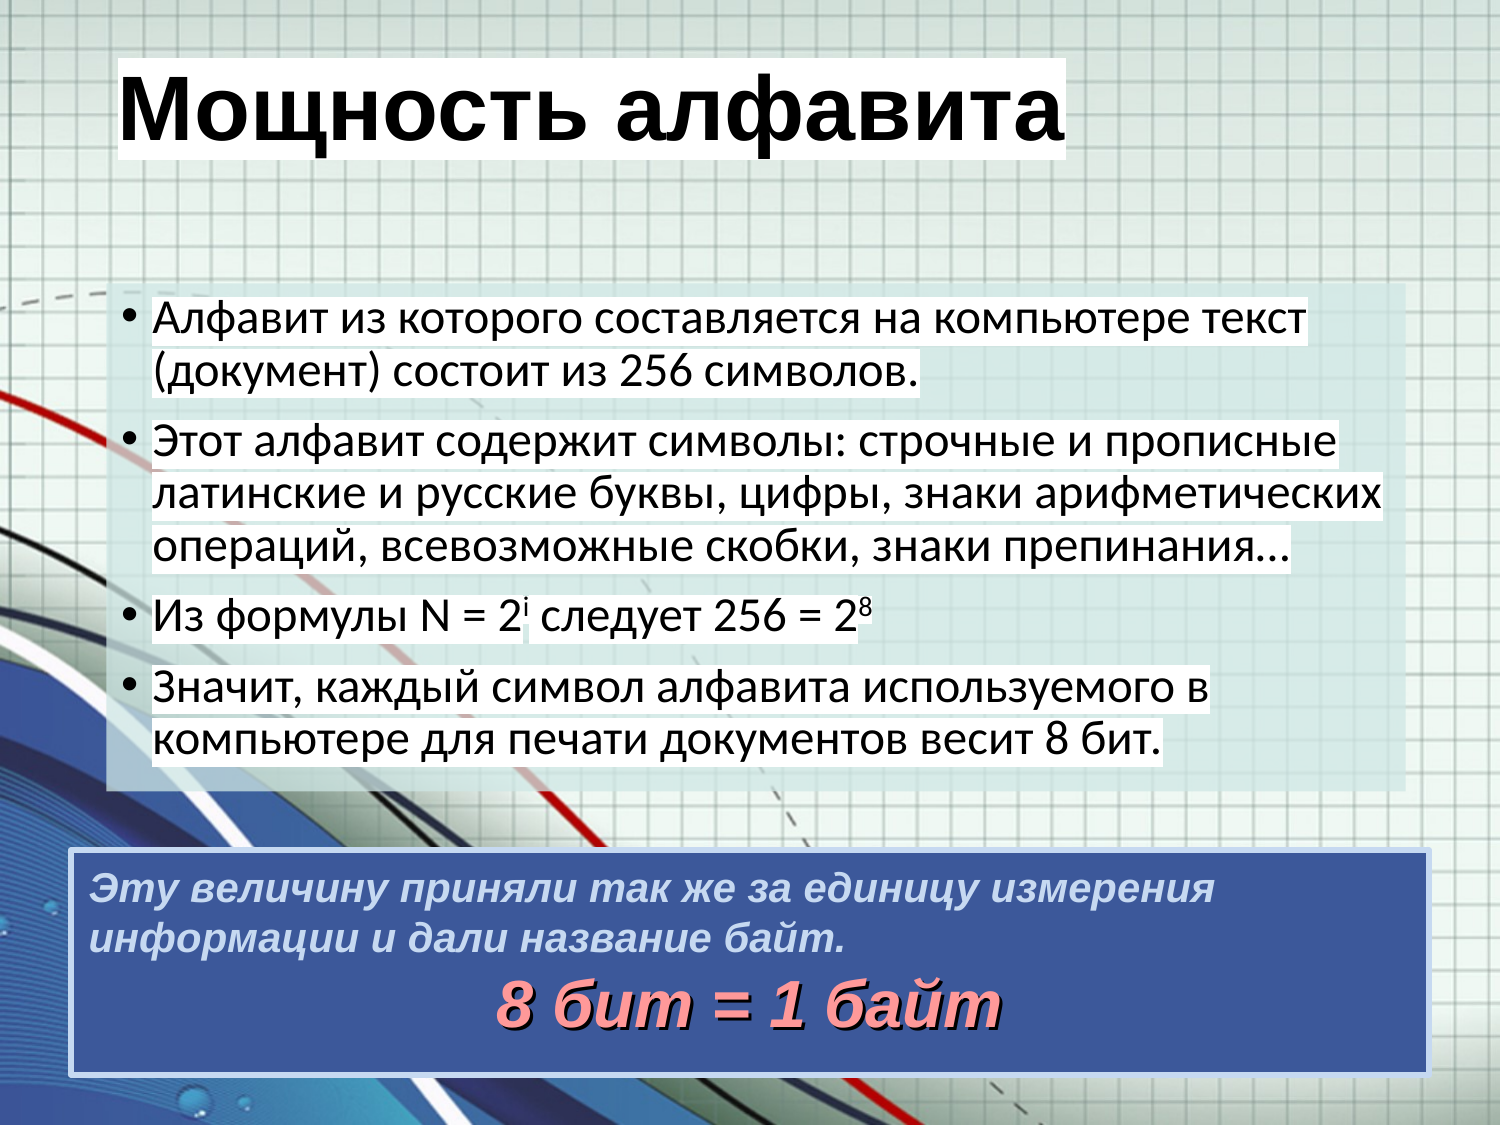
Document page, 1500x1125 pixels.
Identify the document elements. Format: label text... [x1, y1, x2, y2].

picture [0, 0, 1500, 1125]
text_box Эту величину приняли так же за единицу измерения информации и дали название байт. 8 бит = 1 байт [70, 850, 1430, 1075]
list Алфавит из которого составляется на компьютере текст (документ) состоит из 256 символов. Этот алфавит содержит символы: строчные и прописные латинские и русские буквы, цифры, знаки арифметических операций, всевозможные скобки, знаки препинания… Из формулы N = 2i следует 256 = 28 Значит, каждый символ алфавита используемого в компьютере для печати документов весит 8 бит. [106, 283, 1406, 792]
title Мощность алфавита [103, 32, 1397, 189]
